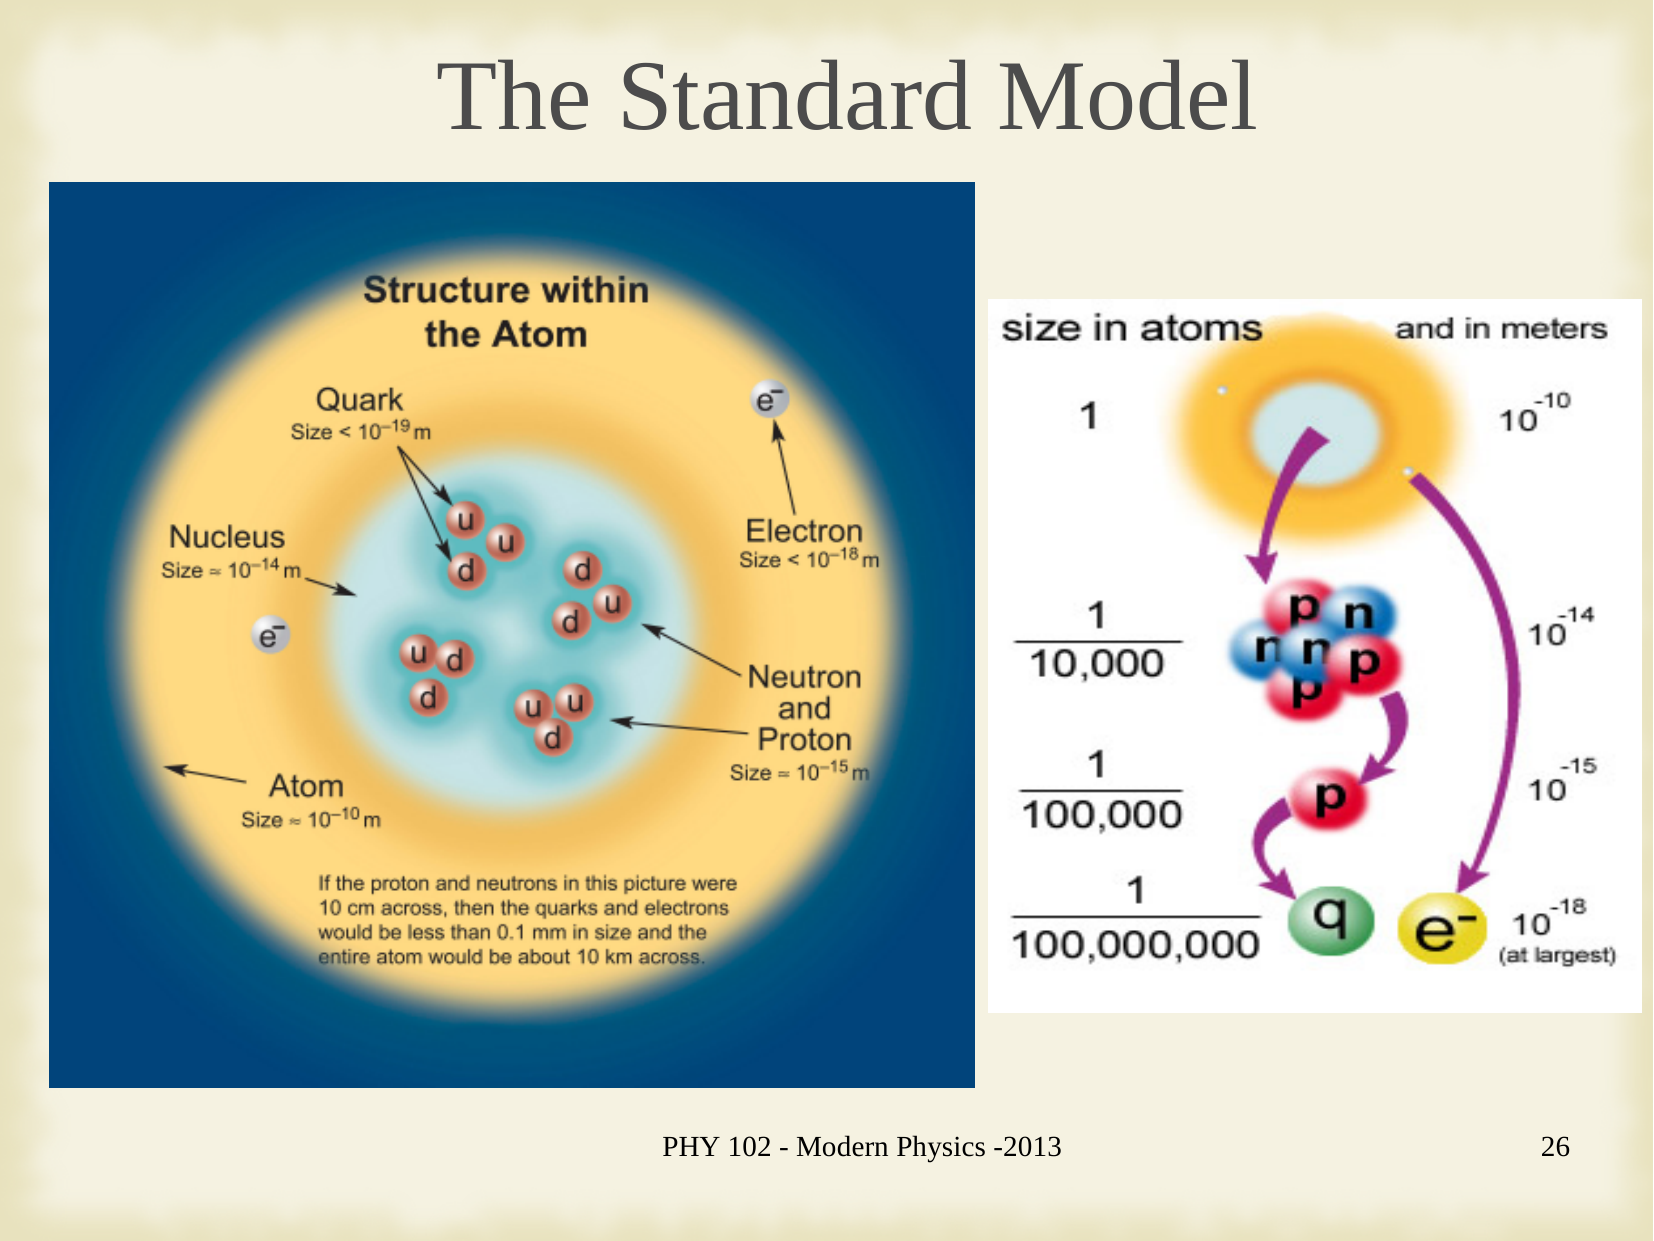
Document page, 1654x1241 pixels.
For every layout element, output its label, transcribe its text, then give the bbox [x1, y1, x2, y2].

picture [0, 0, 1653, 1241]
title The Standard Model [343, 0, 1352, 193]
